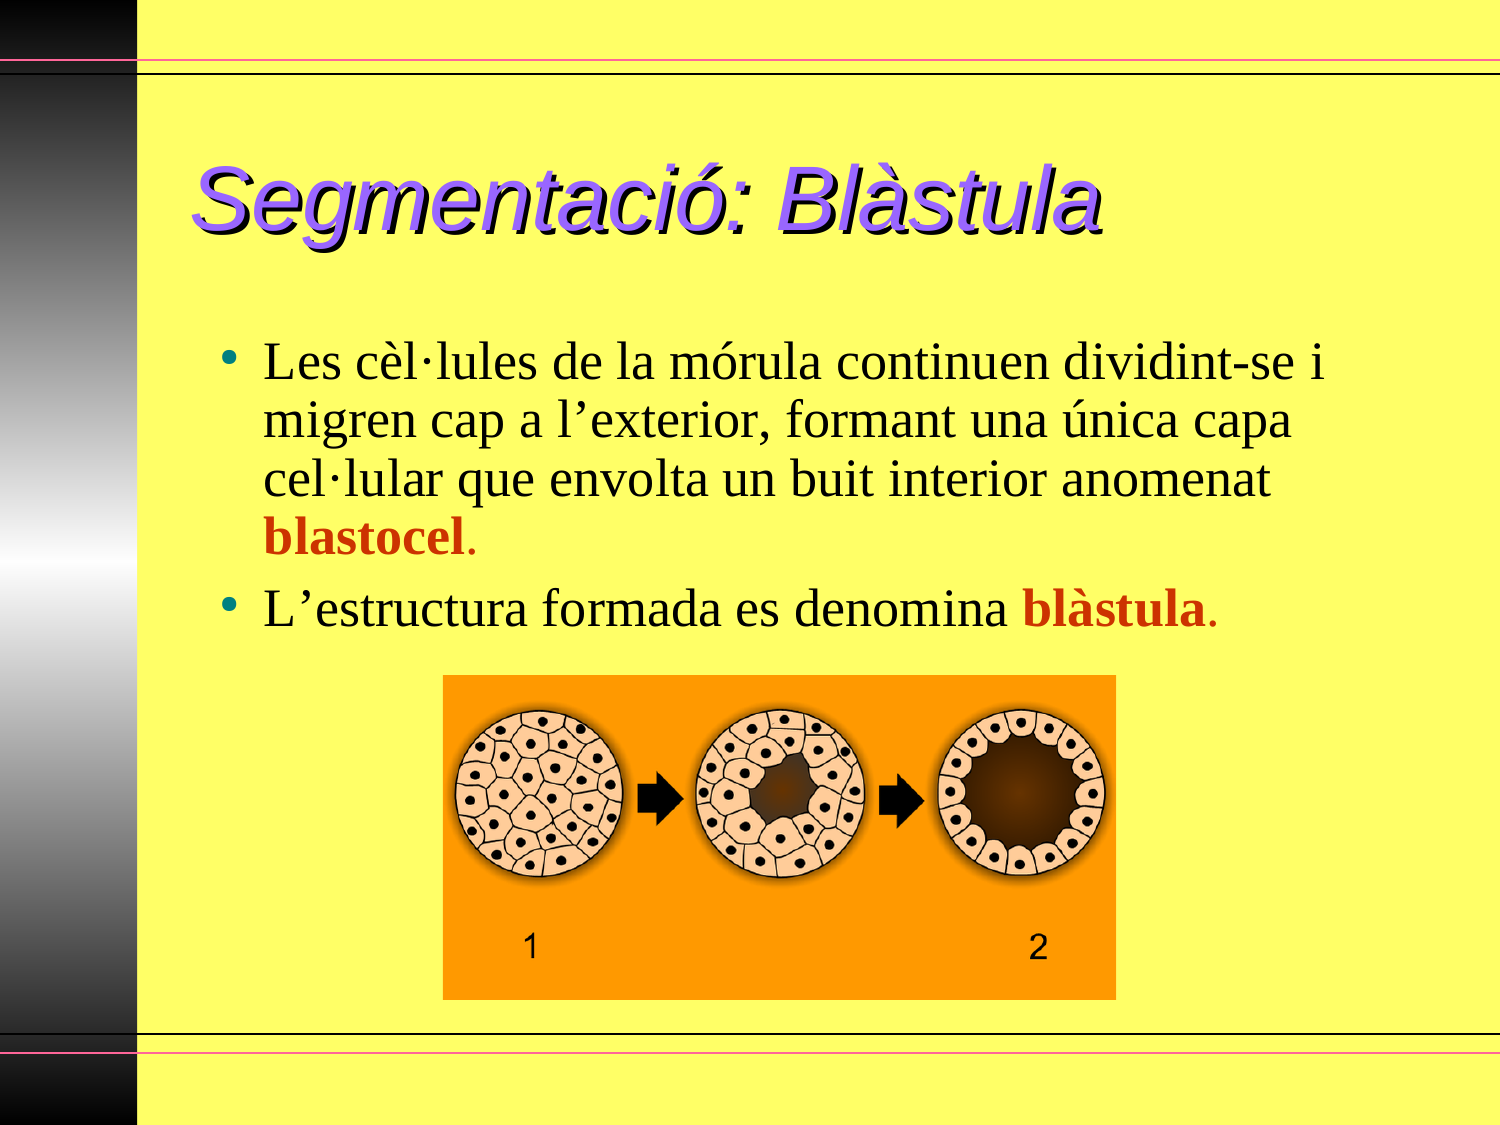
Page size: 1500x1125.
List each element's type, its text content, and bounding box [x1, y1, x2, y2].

list Les cèl·lules de la mórula continuen dividint-se i migren cap a l’exterior, formant una única capa cel·lular que envolta un buit interior anomenat blastocel. L’estructura formada es denomina blàstula. [174, 324, 1450, 718]
title Segmentació: Blàstula [174, 99, 1450, 288]
picture [442, 675, 1117, 1000]
